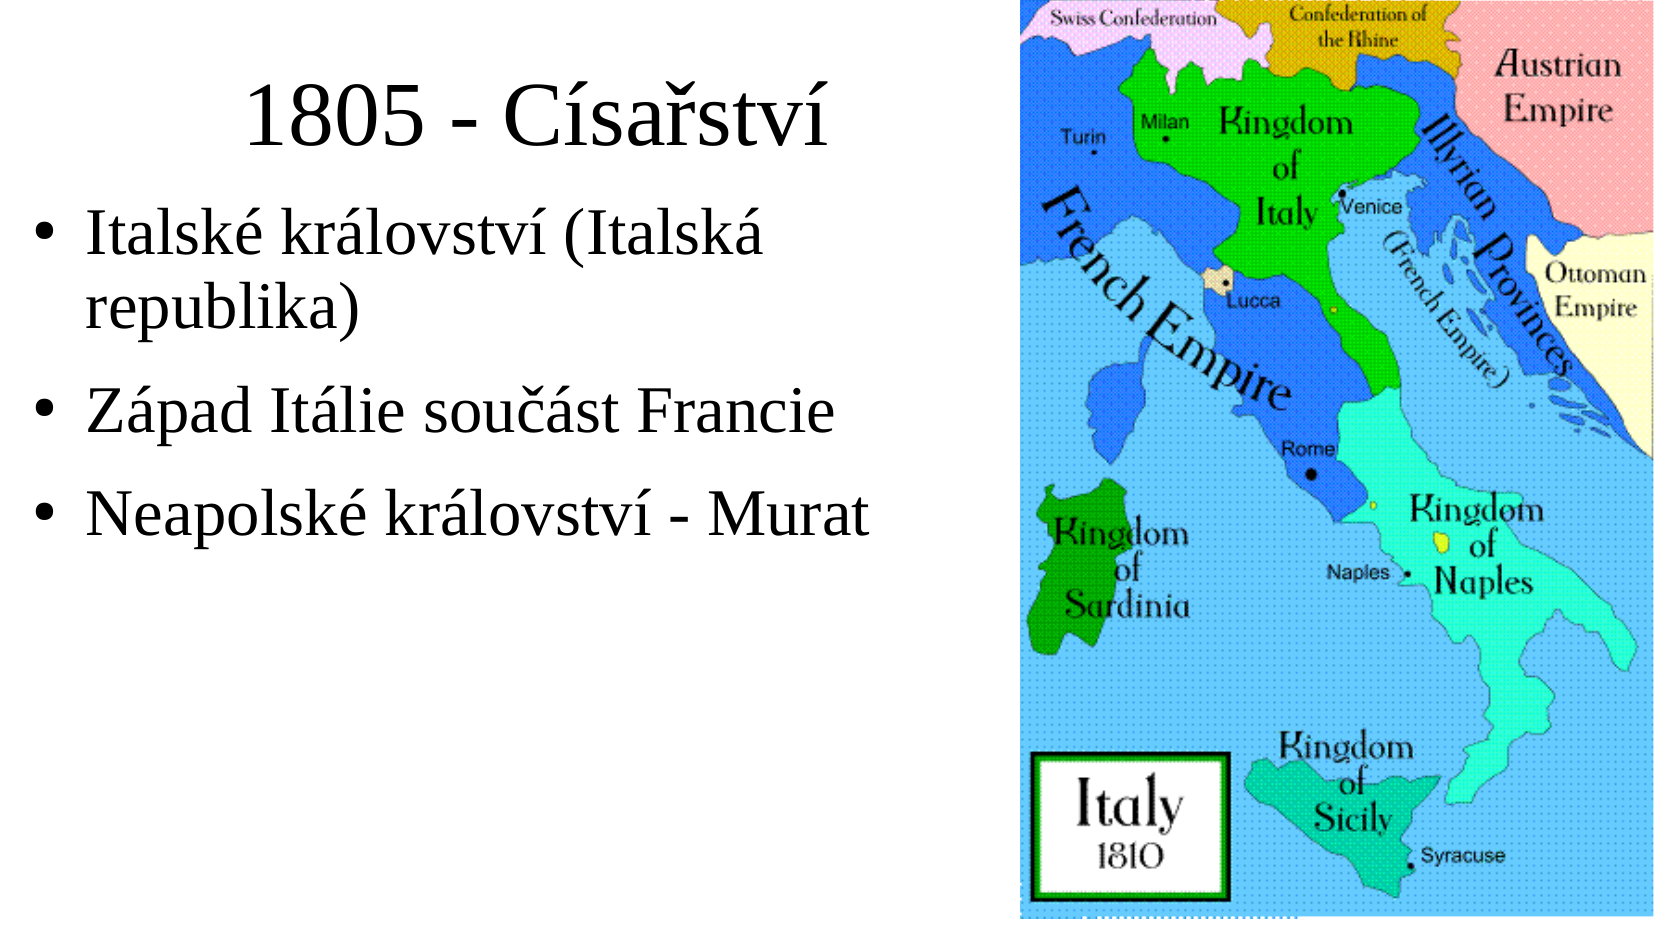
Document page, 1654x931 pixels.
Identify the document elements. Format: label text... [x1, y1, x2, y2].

picture [1020, 0, 1654, 919]
title 1805 - Císařství [82, 37, 991, 193]
list Italské království (Italská republika) Západ Itálie součást Francie Neapolské království - Murat [15, 195, 1006, 916]
